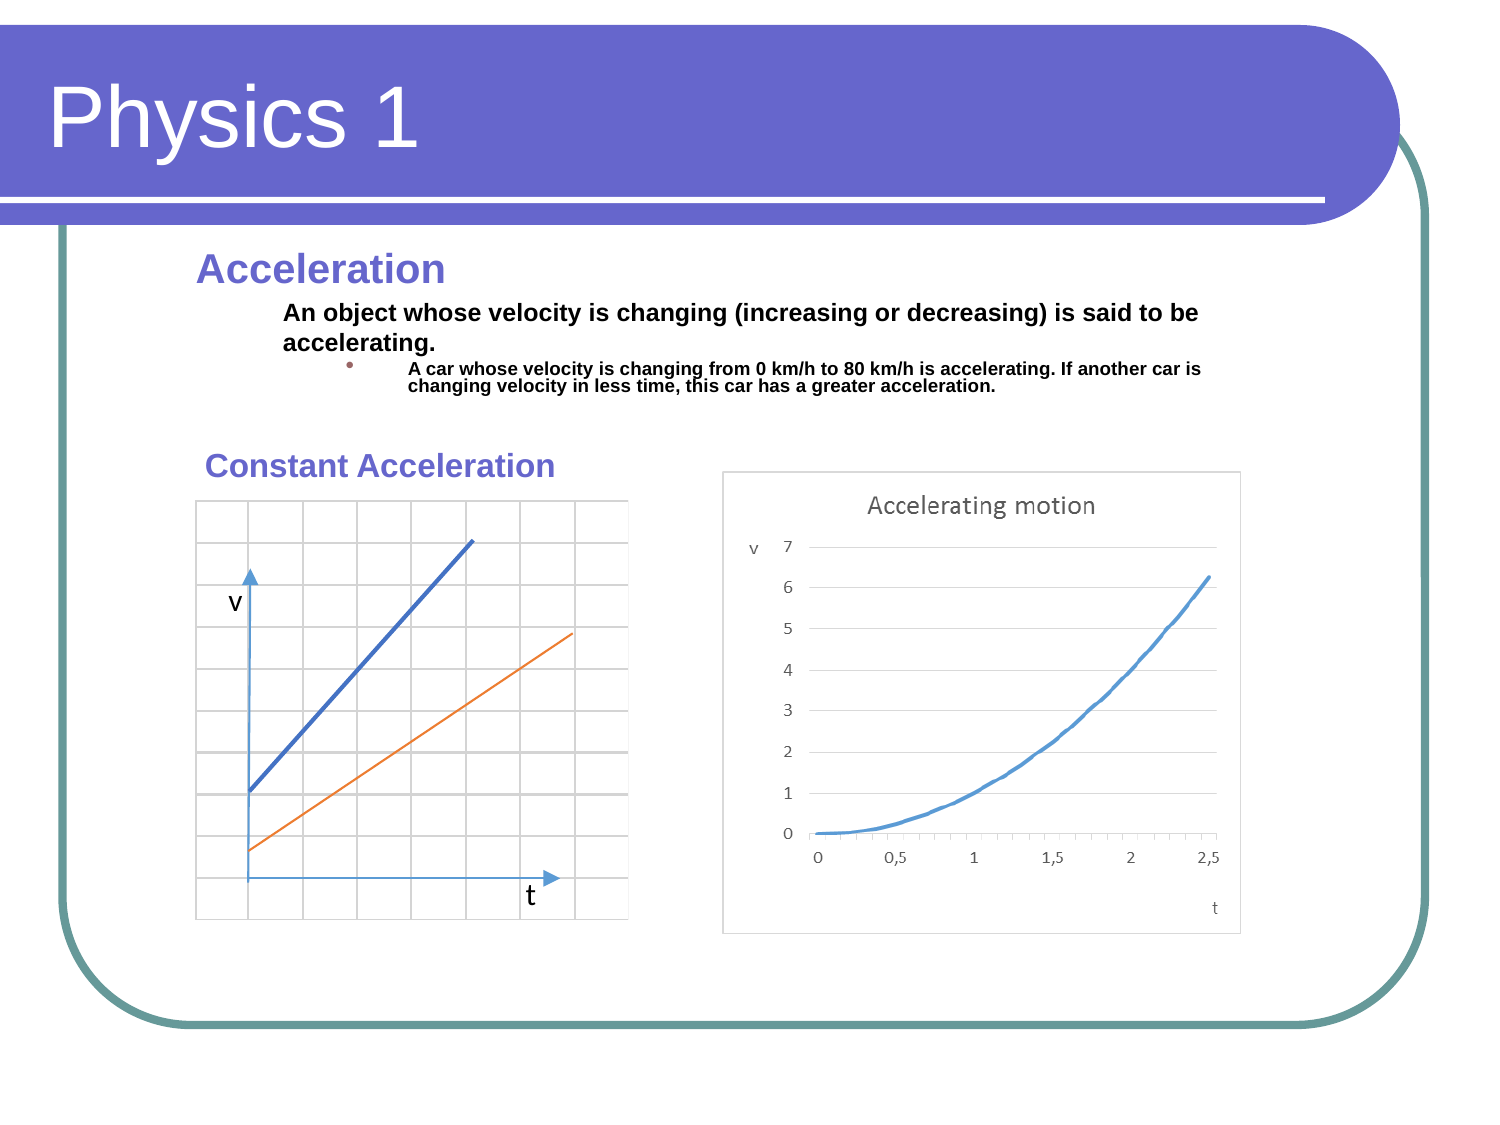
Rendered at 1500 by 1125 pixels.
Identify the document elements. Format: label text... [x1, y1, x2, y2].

title Physics 1 [32, 37, 1347, 188]
list Acceleration An object whose velocity is changing (increasing or decreasing) is said to be accelerating. A car whose velocity is changing from 0 km/h to 80 km/h is accelerating. If another car is changing velocity in less time, this car has a greater acceleration. Constant Acceleration [105, 234, 1270, 634]
picture [194, 500, 631, 922]
picture [722, 471, 1241, 934]
